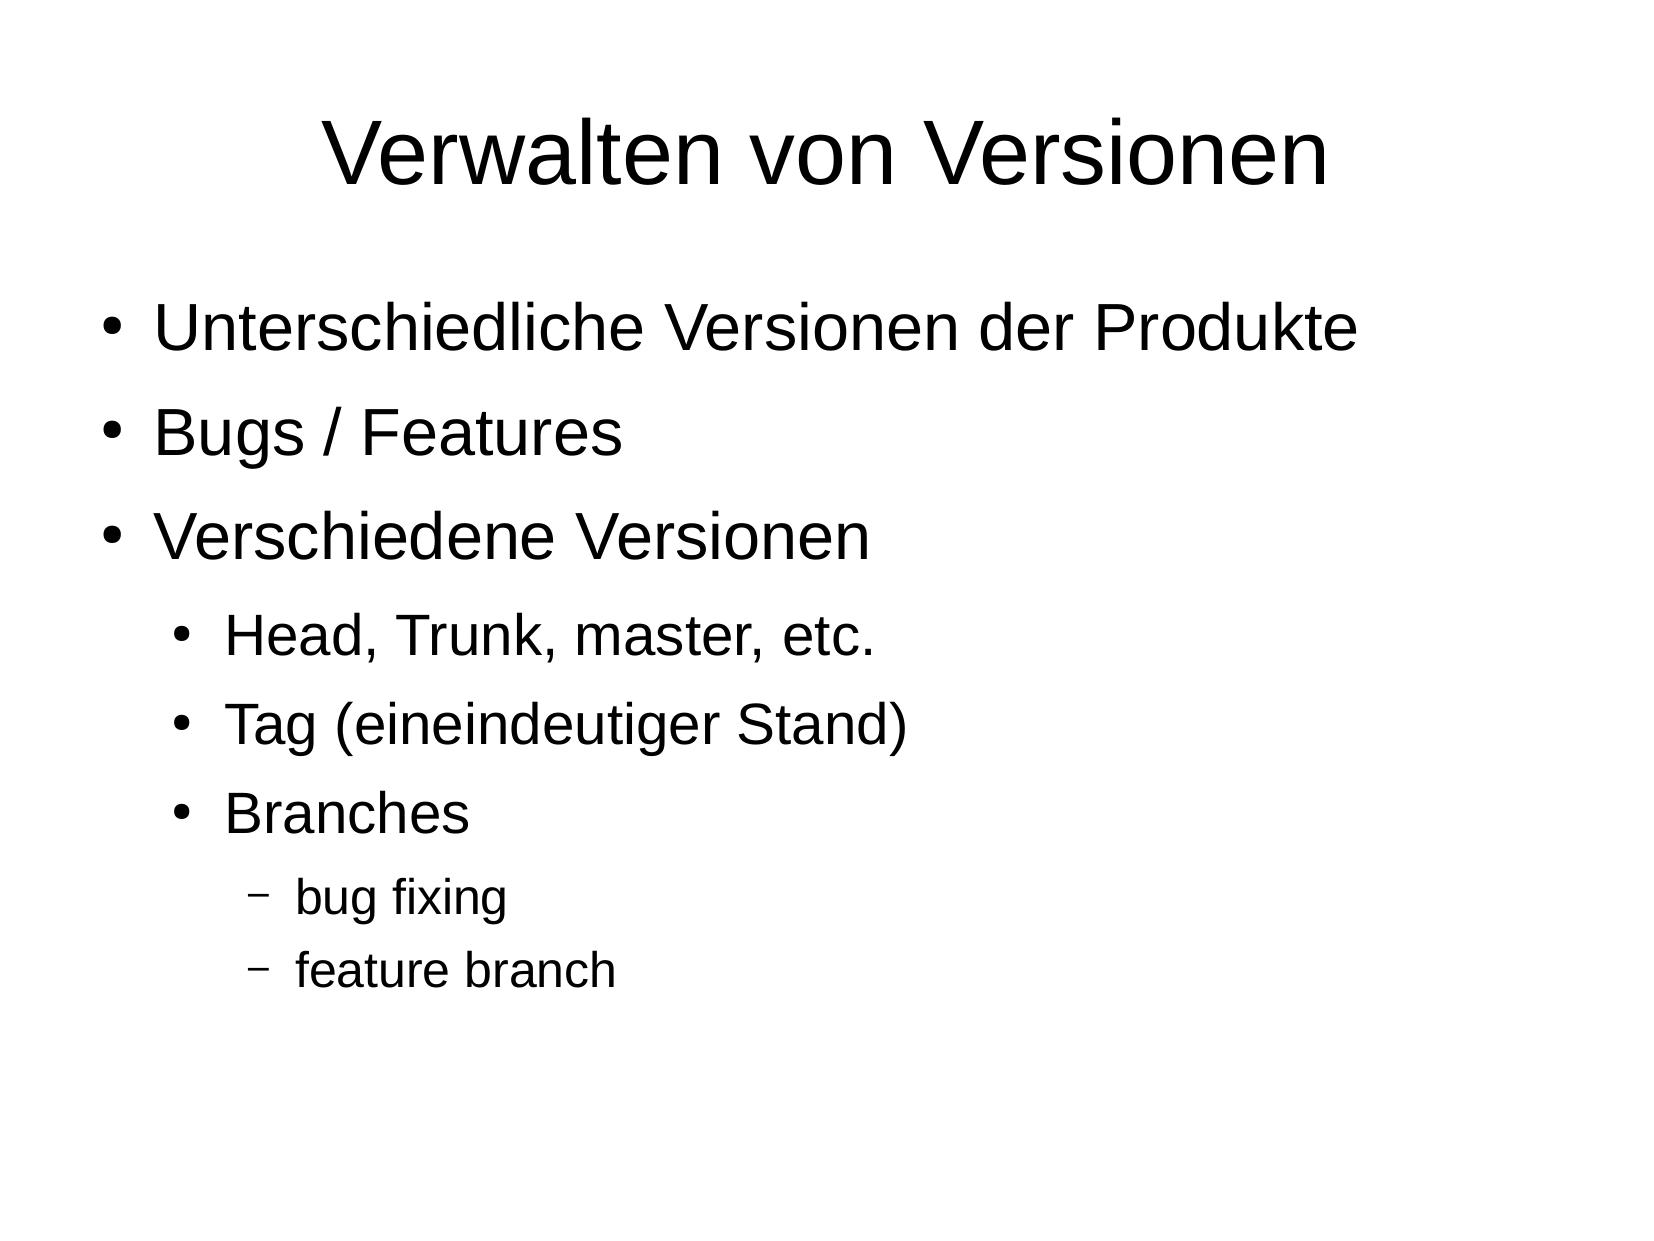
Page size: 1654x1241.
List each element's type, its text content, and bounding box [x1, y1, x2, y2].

list Unterschiedliche Versionen der Produkte Bugs / Features Verschiedene Versionen Head, Trunk, master, etc. Tag (eineindeutiger Stand) Branches bug fixing feature branch [82, 290, 1571, 1094]
title Verwalten von Versionen [82, 56, 1571, 250]
